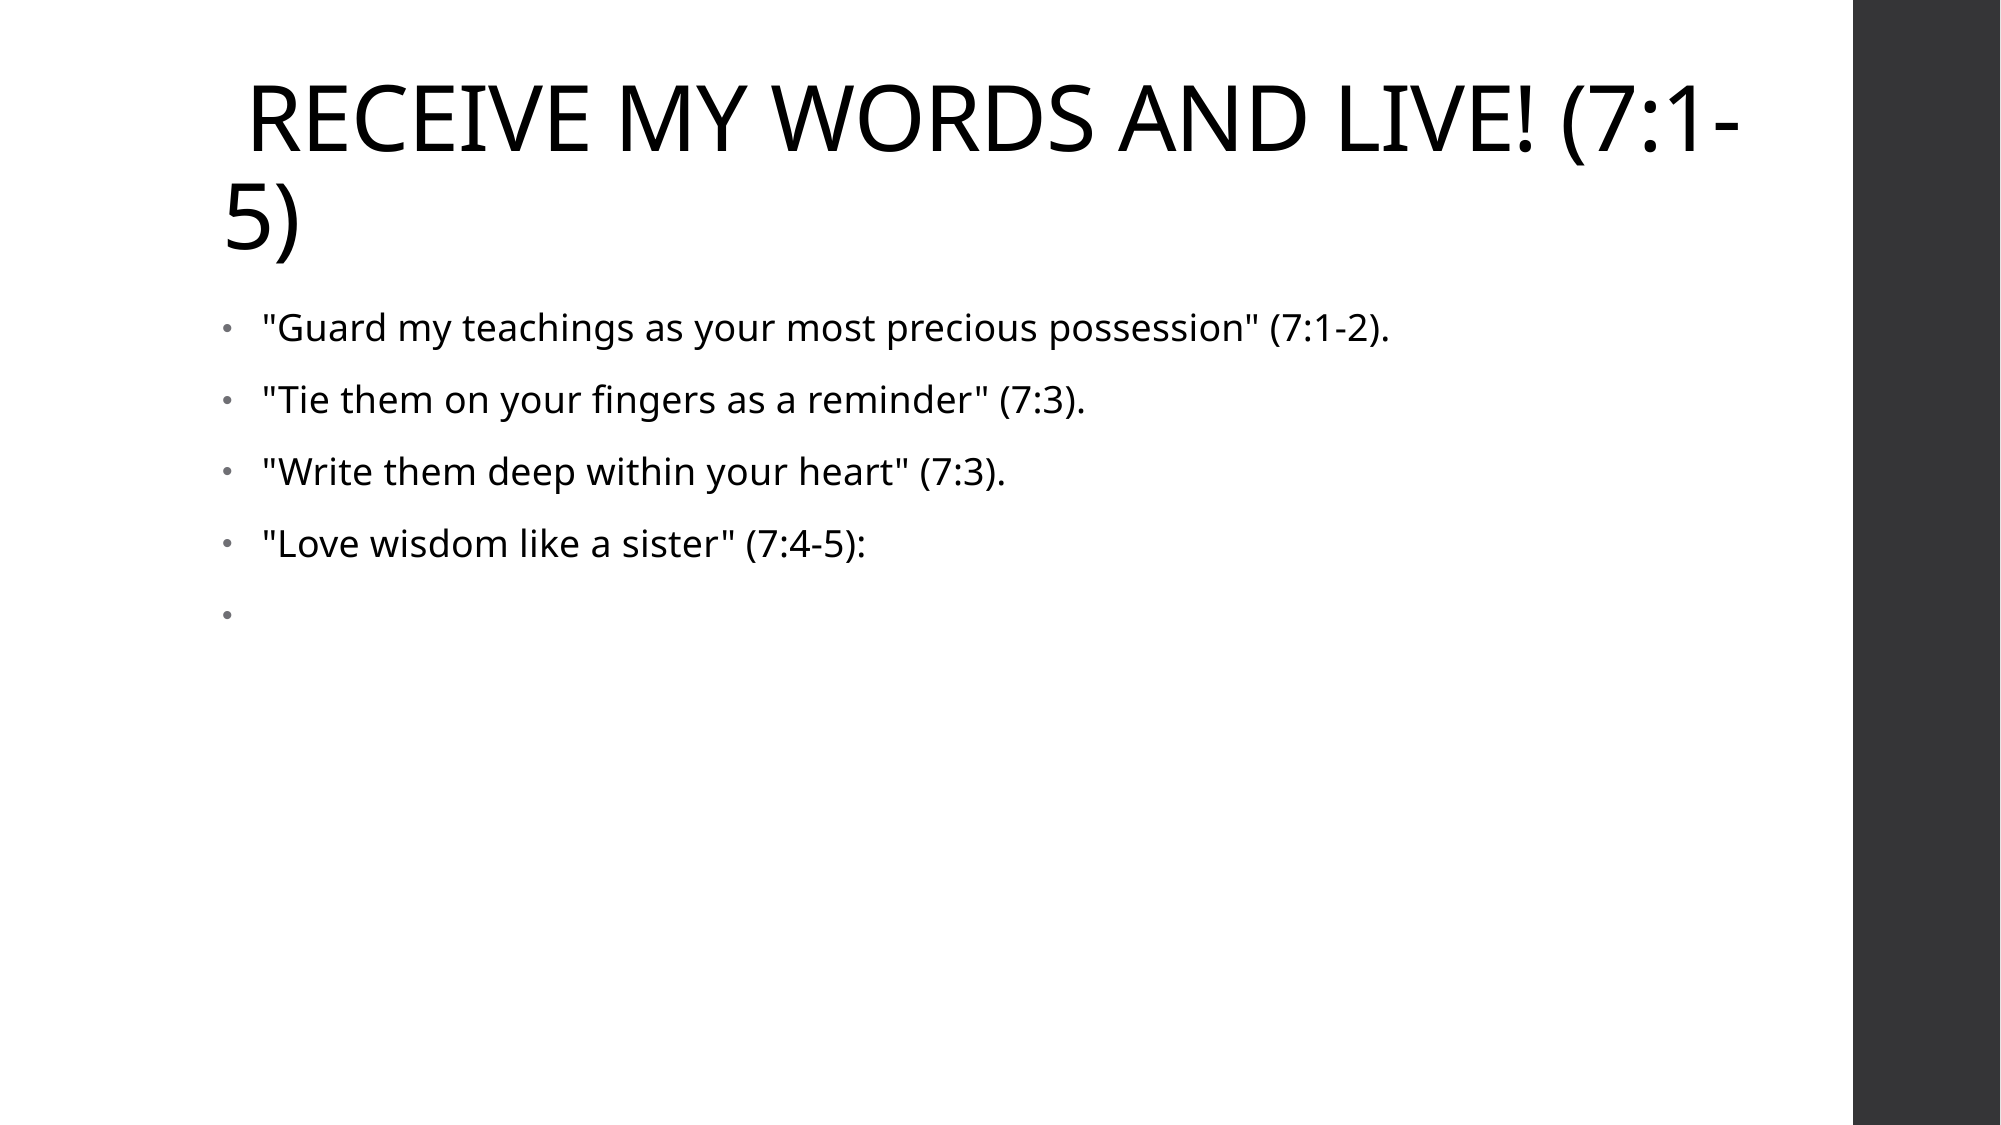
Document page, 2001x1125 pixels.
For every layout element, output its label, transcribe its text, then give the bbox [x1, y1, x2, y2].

title RECEIVE MY WORDS AND LIVE! (7:1-5) [206, 60, 1797, 278]
list "Guard my teachings as your most precious possession" (7:1-2). "Tie them on your fingers as a reminder" (7:3). "Write them deep within your heart" (7:3). "Love wisdom like a sister" (7:4-5): [206, 299, 1617, 1014]
